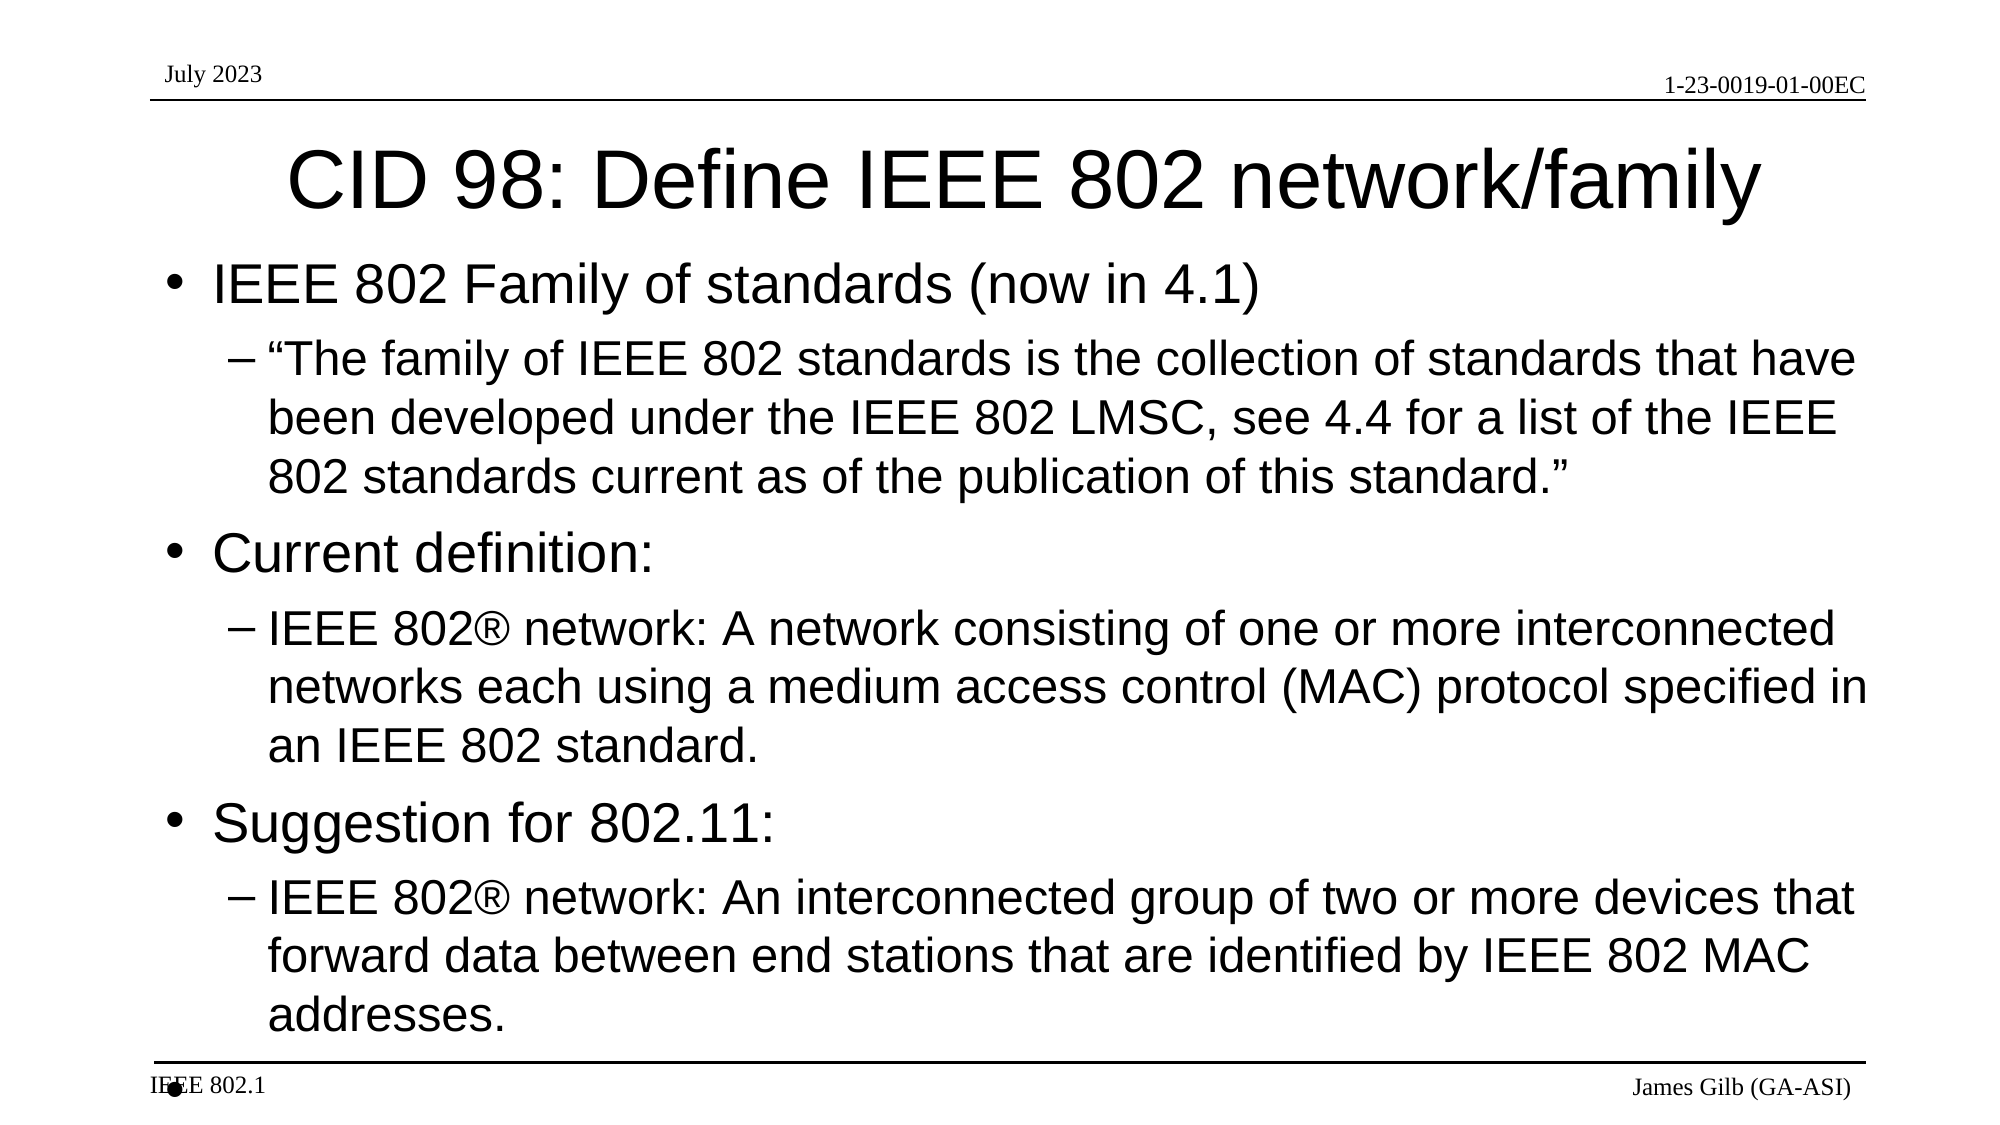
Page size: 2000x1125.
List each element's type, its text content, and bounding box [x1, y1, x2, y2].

list IEEE 802 Family of standards (now in 4.1) “The family of IEEE 802 standards is the collection of standards that have been developed under the IEEE 802 LMSC, see 4.4 for a list of the IEEE 802 standards current as of the publication of this standard.” Current definition: IEEE 802® network: A network consisting of one or more interconnected networks each using a medium access control (MAC) protocol specified in an IEEE 802 standard. Suggestion for 802.11: IEEE 802® network: An interconnected group of two or more devices that forward data between end stations that are identified by IEEE 802 MAC addresses. [150, 239, 1900, 1051]
title CID 98: Define IEEE 802 network/family [149, 112, 1900, 238]
